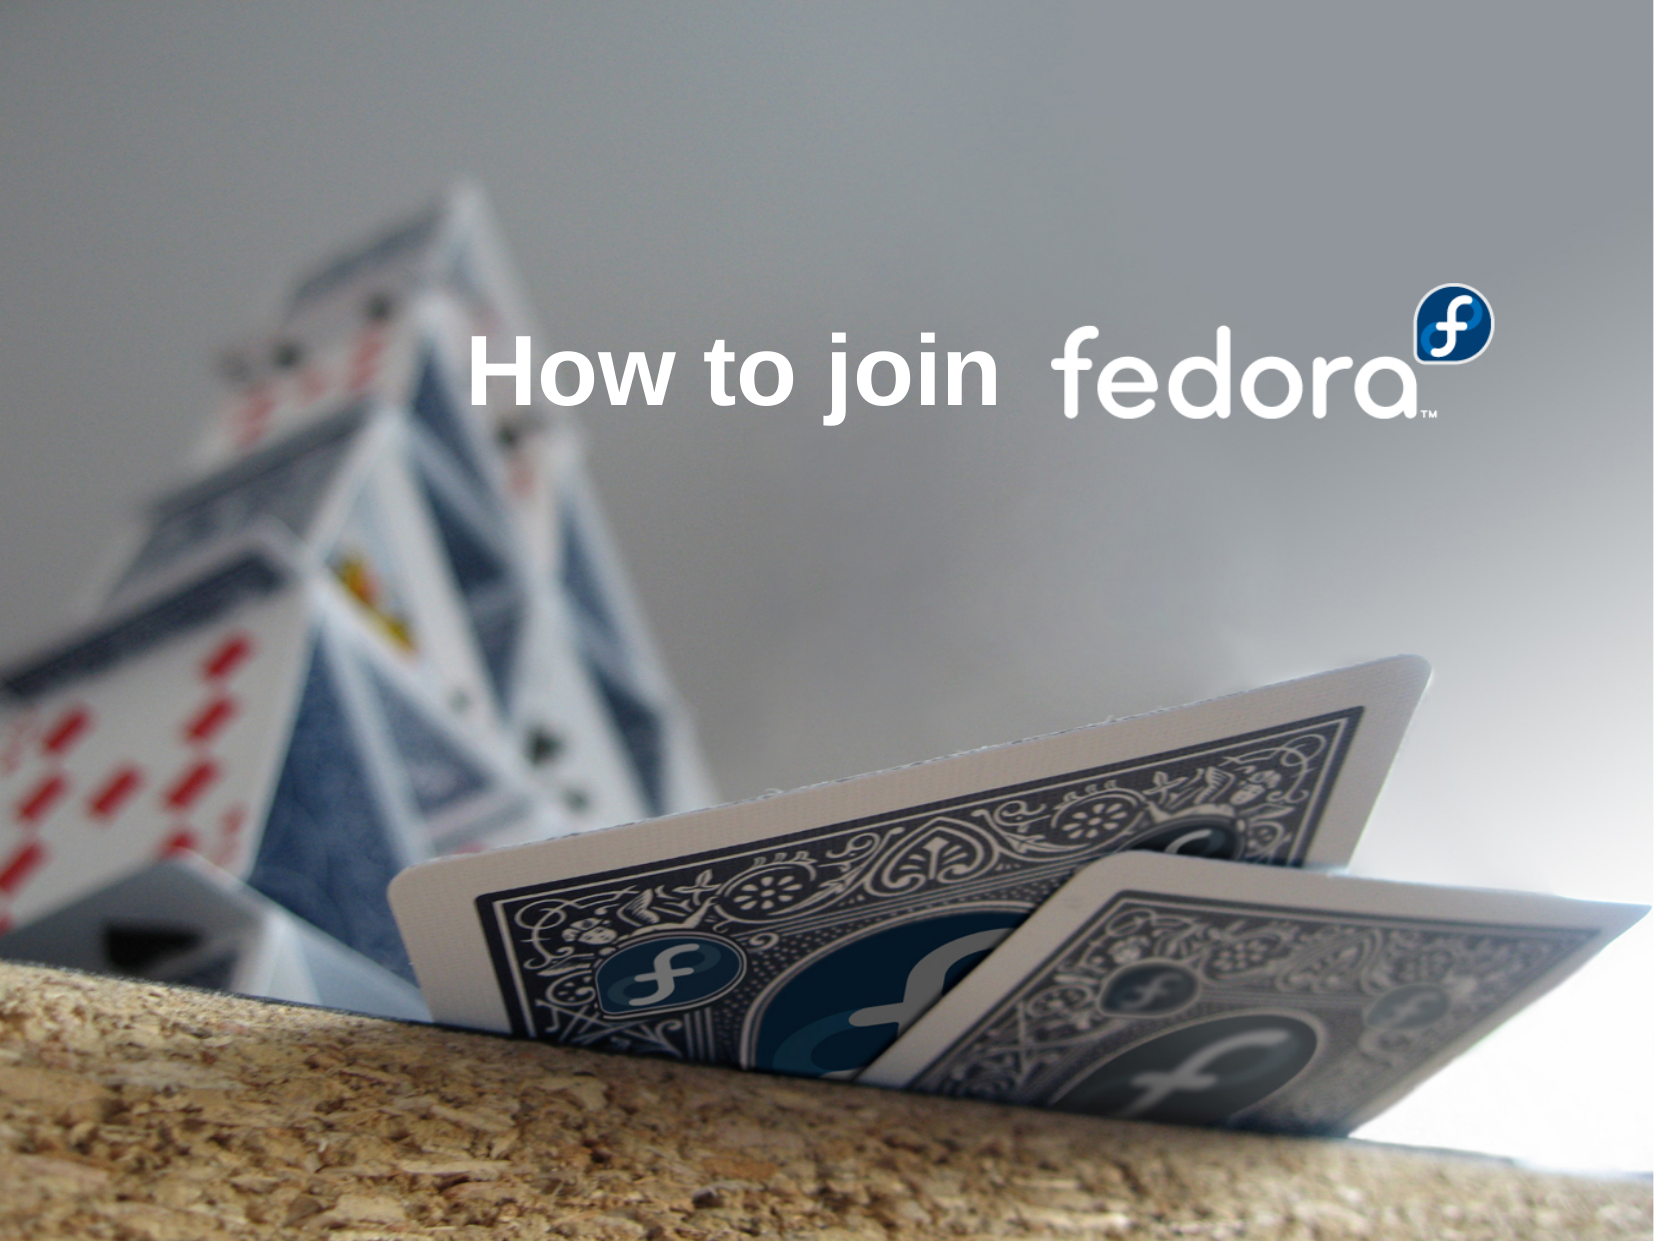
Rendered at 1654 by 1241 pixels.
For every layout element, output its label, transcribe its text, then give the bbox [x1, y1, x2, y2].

picture [0, 0, 1654, 1241]
title How to join [187, 262, 1313, 470]
